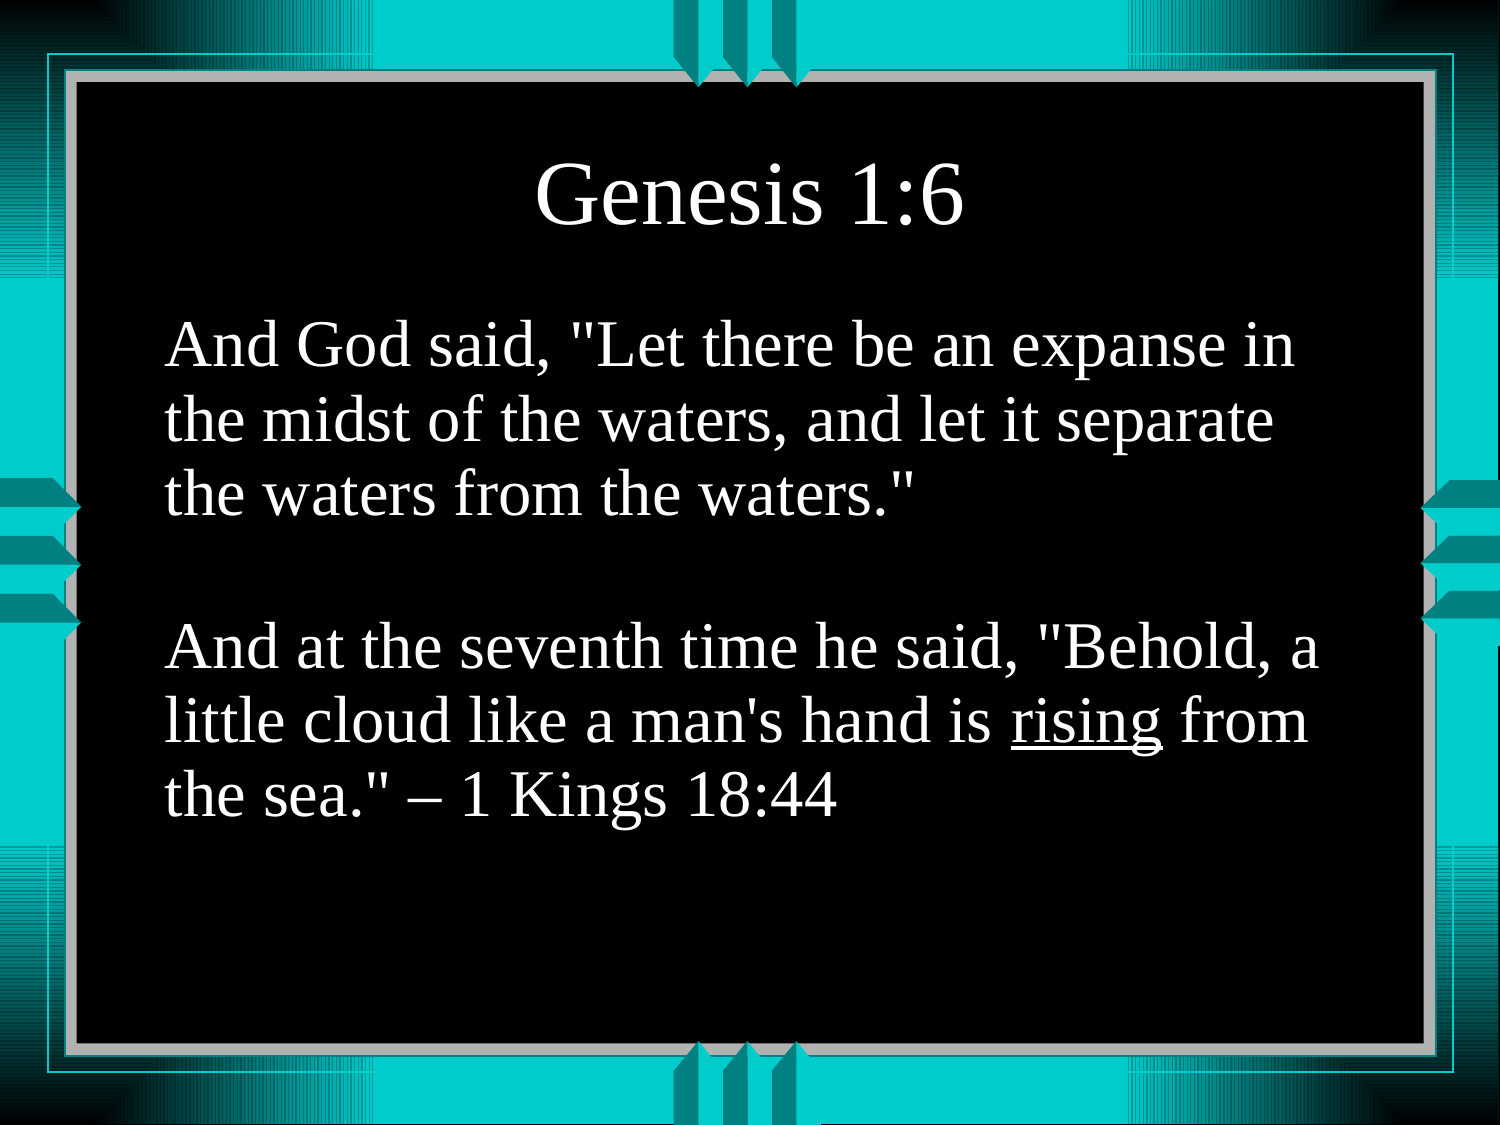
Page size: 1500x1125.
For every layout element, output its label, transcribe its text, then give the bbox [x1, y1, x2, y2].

text_box And God said, "Let there be an expanse in the midst of the waters, and let it separate the waters from the waters." [150, 299, 1388, 537]
text_box And at the seventh time he said, "Behold, a little cloud like a man's hand is rising from the sea." – 1 Kings 18:44 [150, 601, 1388, 839]
title Genesis 1:6 [112, 99, 1388, 288]
